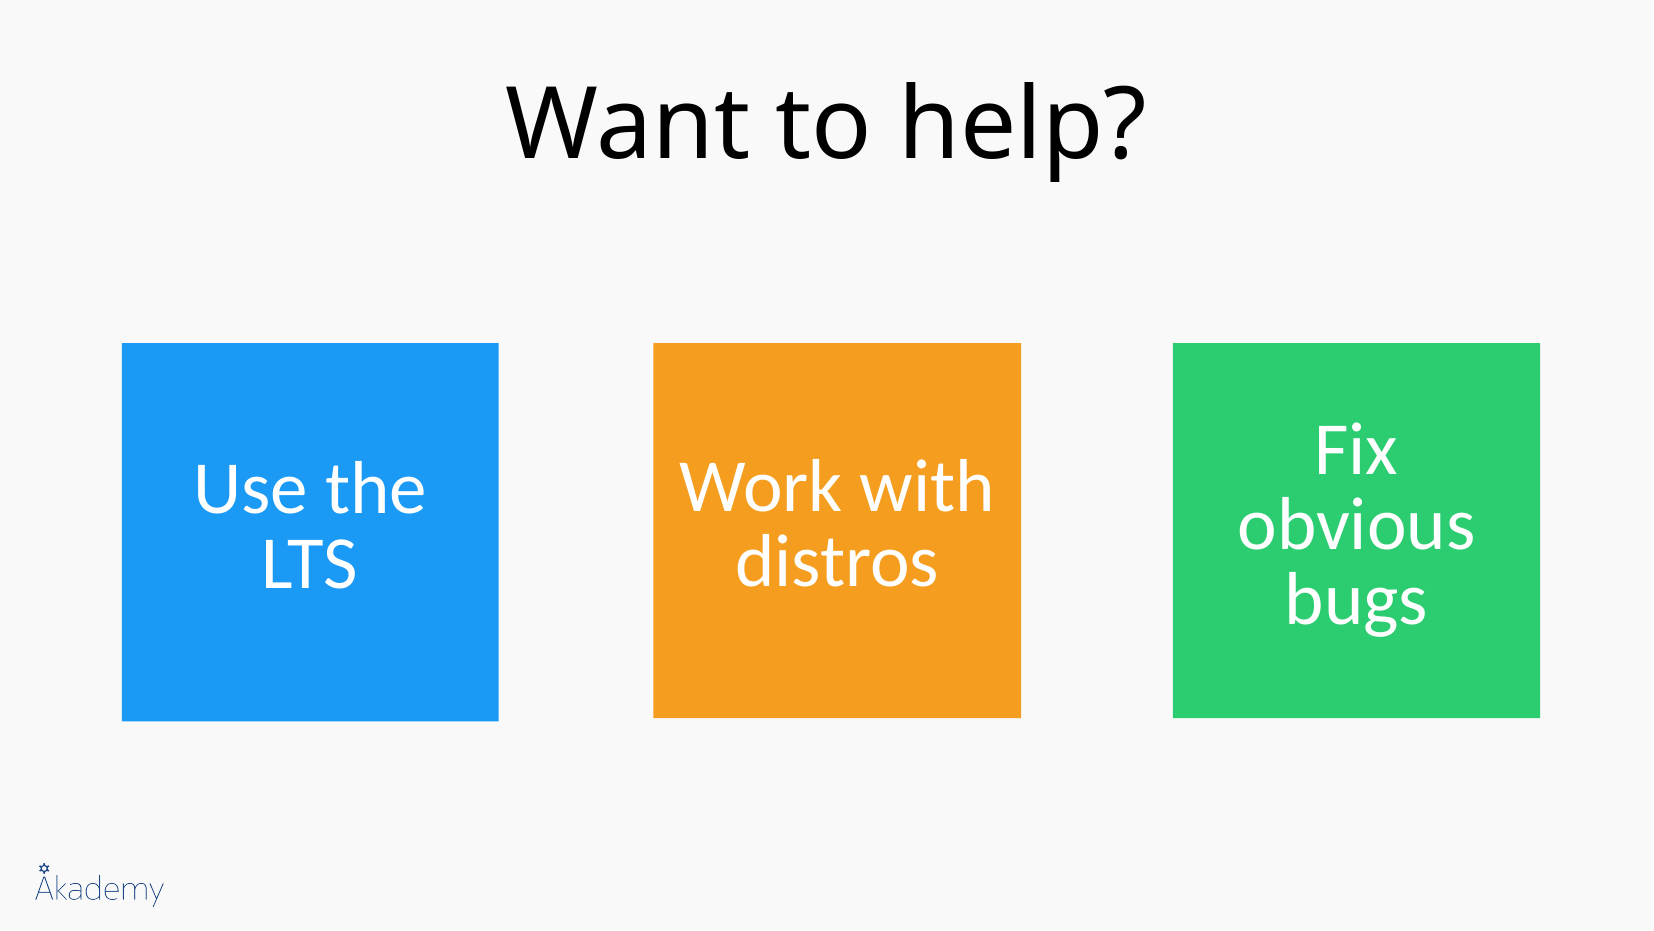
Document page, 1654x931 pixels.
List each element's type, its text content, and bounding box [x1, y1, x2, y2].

text_box Fix obvious bugs [1172, 343, 1541, 719]
text_box Want to help? [275, 44, 1379, 196]
text_box Use the LTS [121, 343, 499, 722]
picture [35, 863, 164, 907]
text_box Work with distros [653, 343, 1022, 719]
